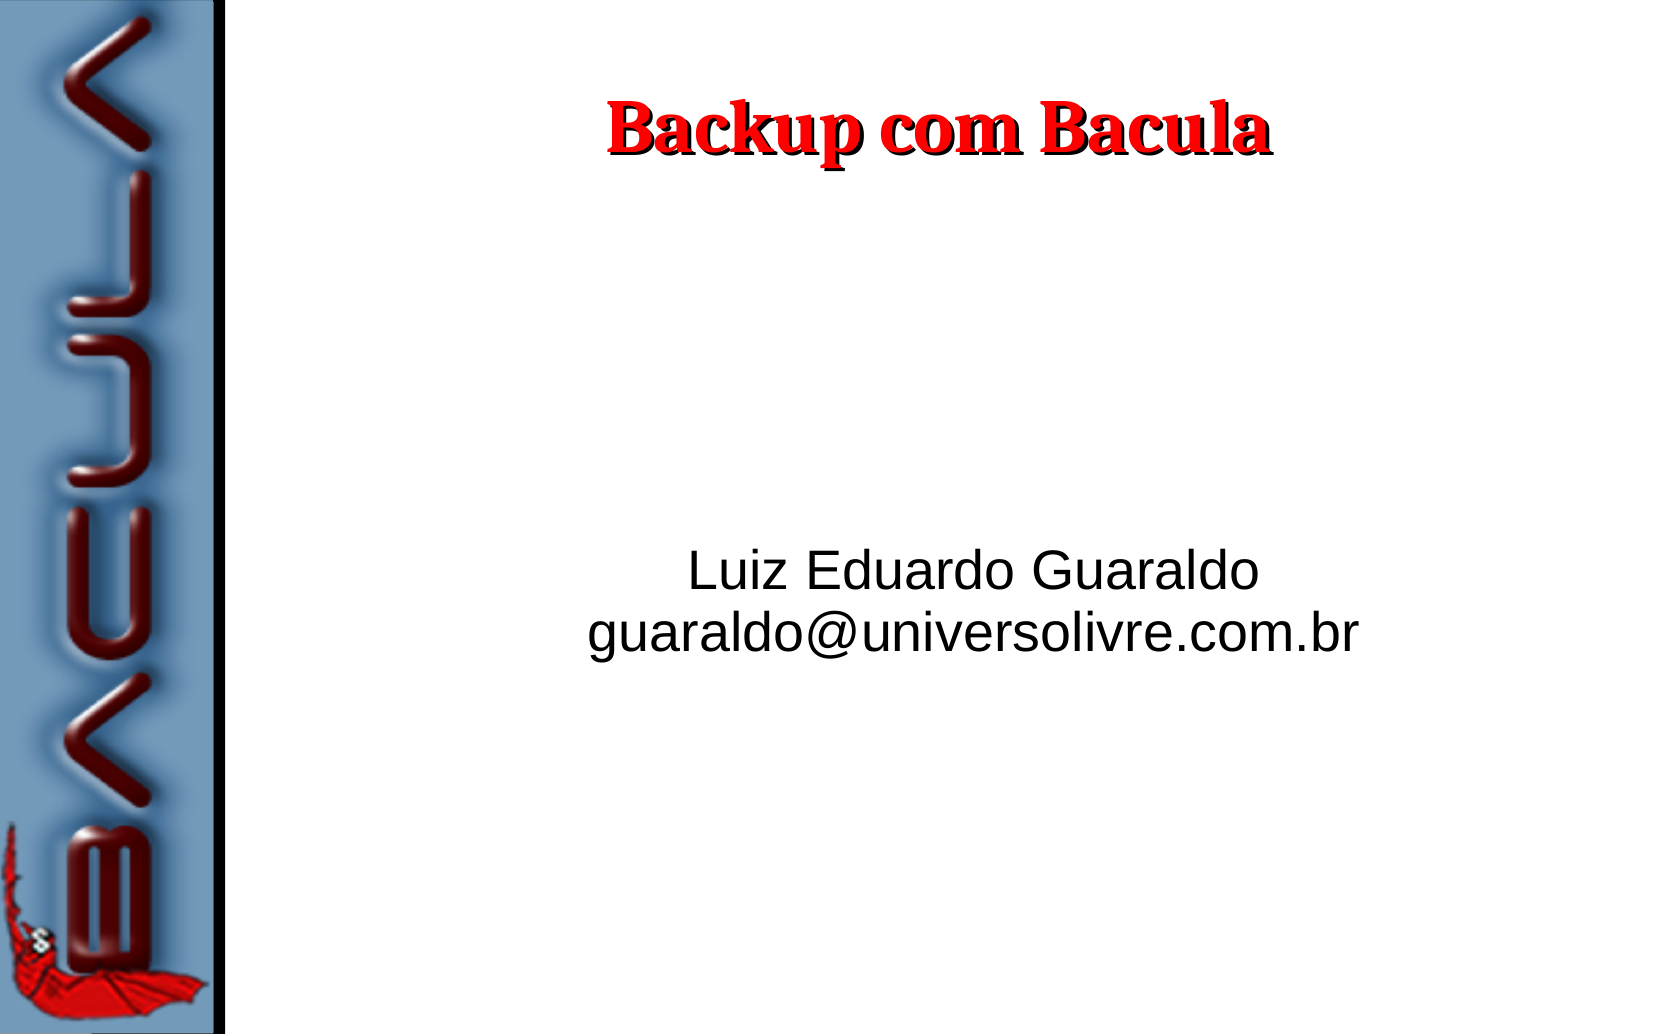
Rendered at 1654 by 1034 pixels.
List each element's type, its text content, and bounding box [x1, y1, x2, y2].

title Backup com Bacula [259, 41, 1619, 214]
picture [0, 1, 213, 1033]
subtitle Luiz Eduardo Guaraldo guaraldo@universolivre.com.br [330, 241, 1619, 842]
